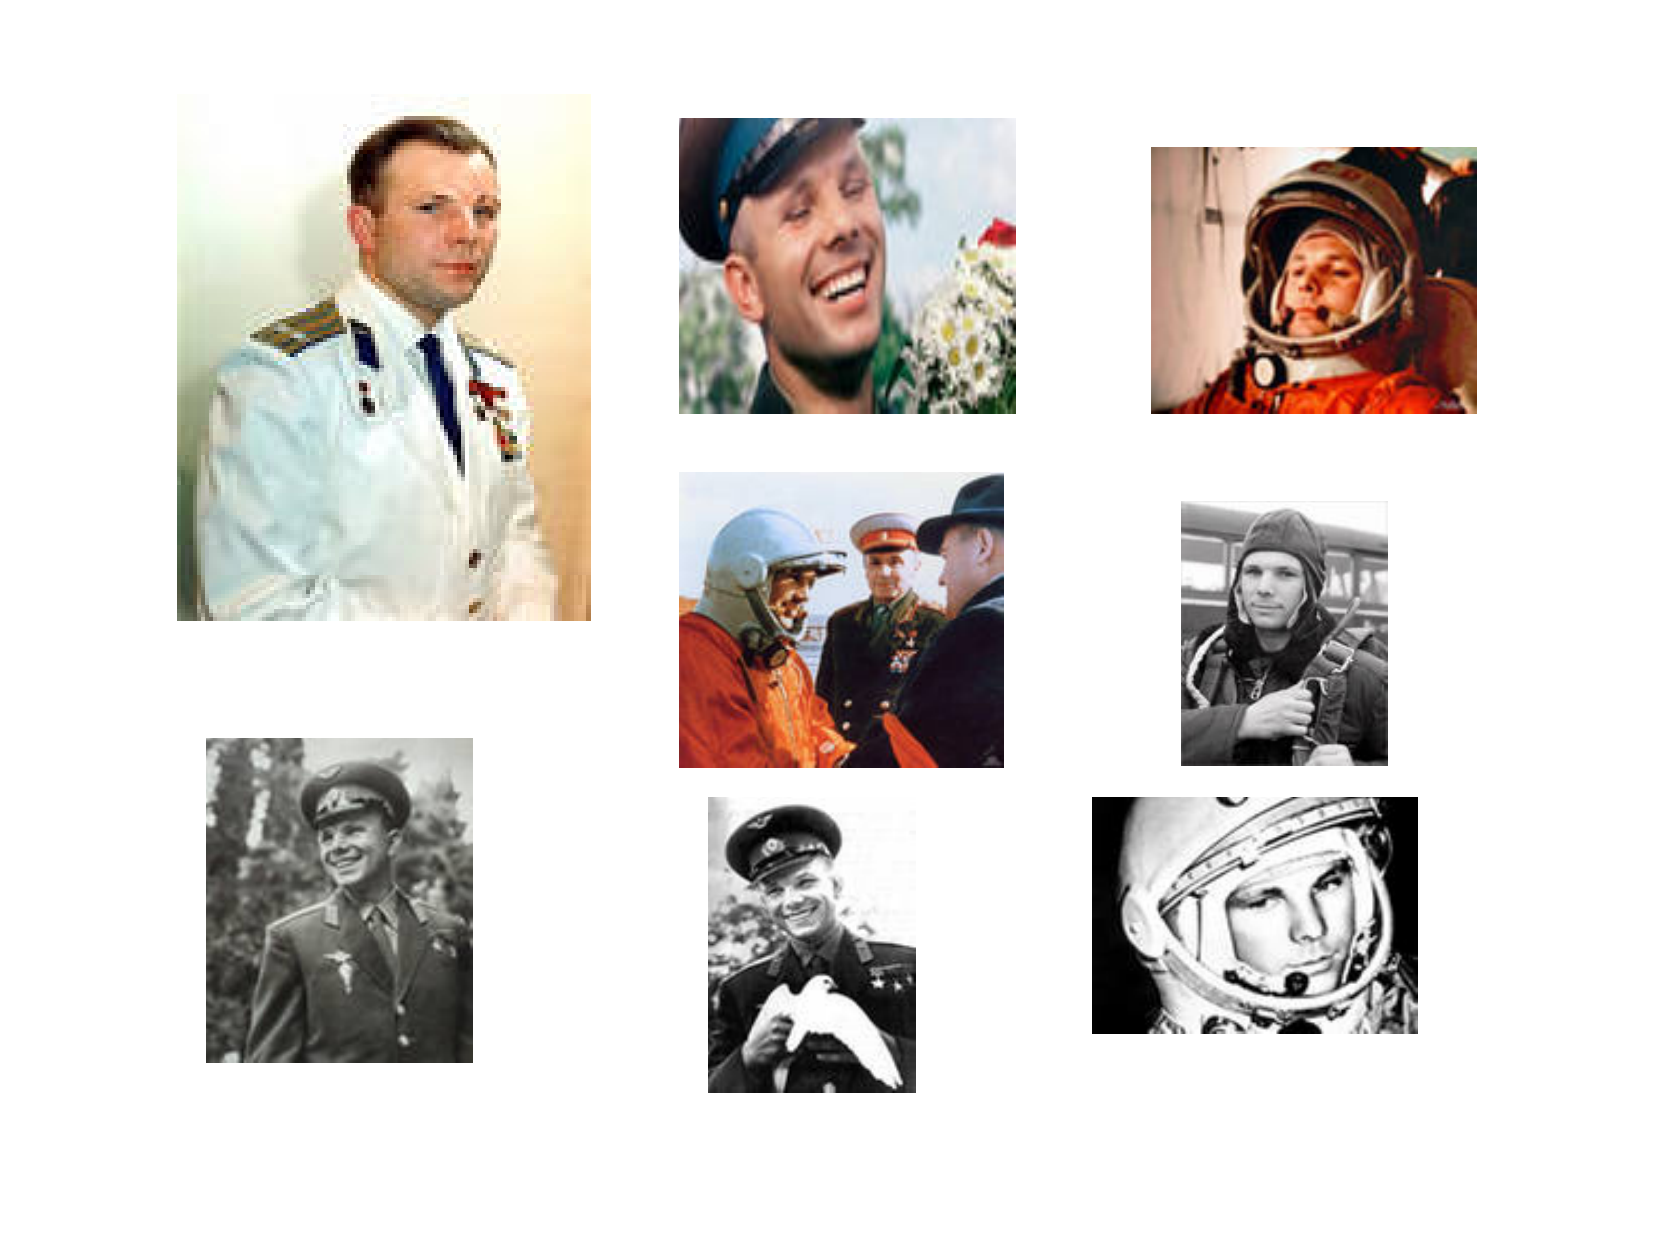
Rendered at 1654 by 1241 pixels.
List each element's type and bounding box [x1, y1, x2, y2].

picture [679, 118, 1016, 414]
picture [206, 738, 473, 1063]
picture [679, 472, 1004, 768]
picture [1151, 147, 1477, 414]
picture [1092, 797, 1418, 1034]
picture [708, 797, 916, 1093]
picture [177, 94, 591, 621]
picture [1181, 501, 1388, 766]
